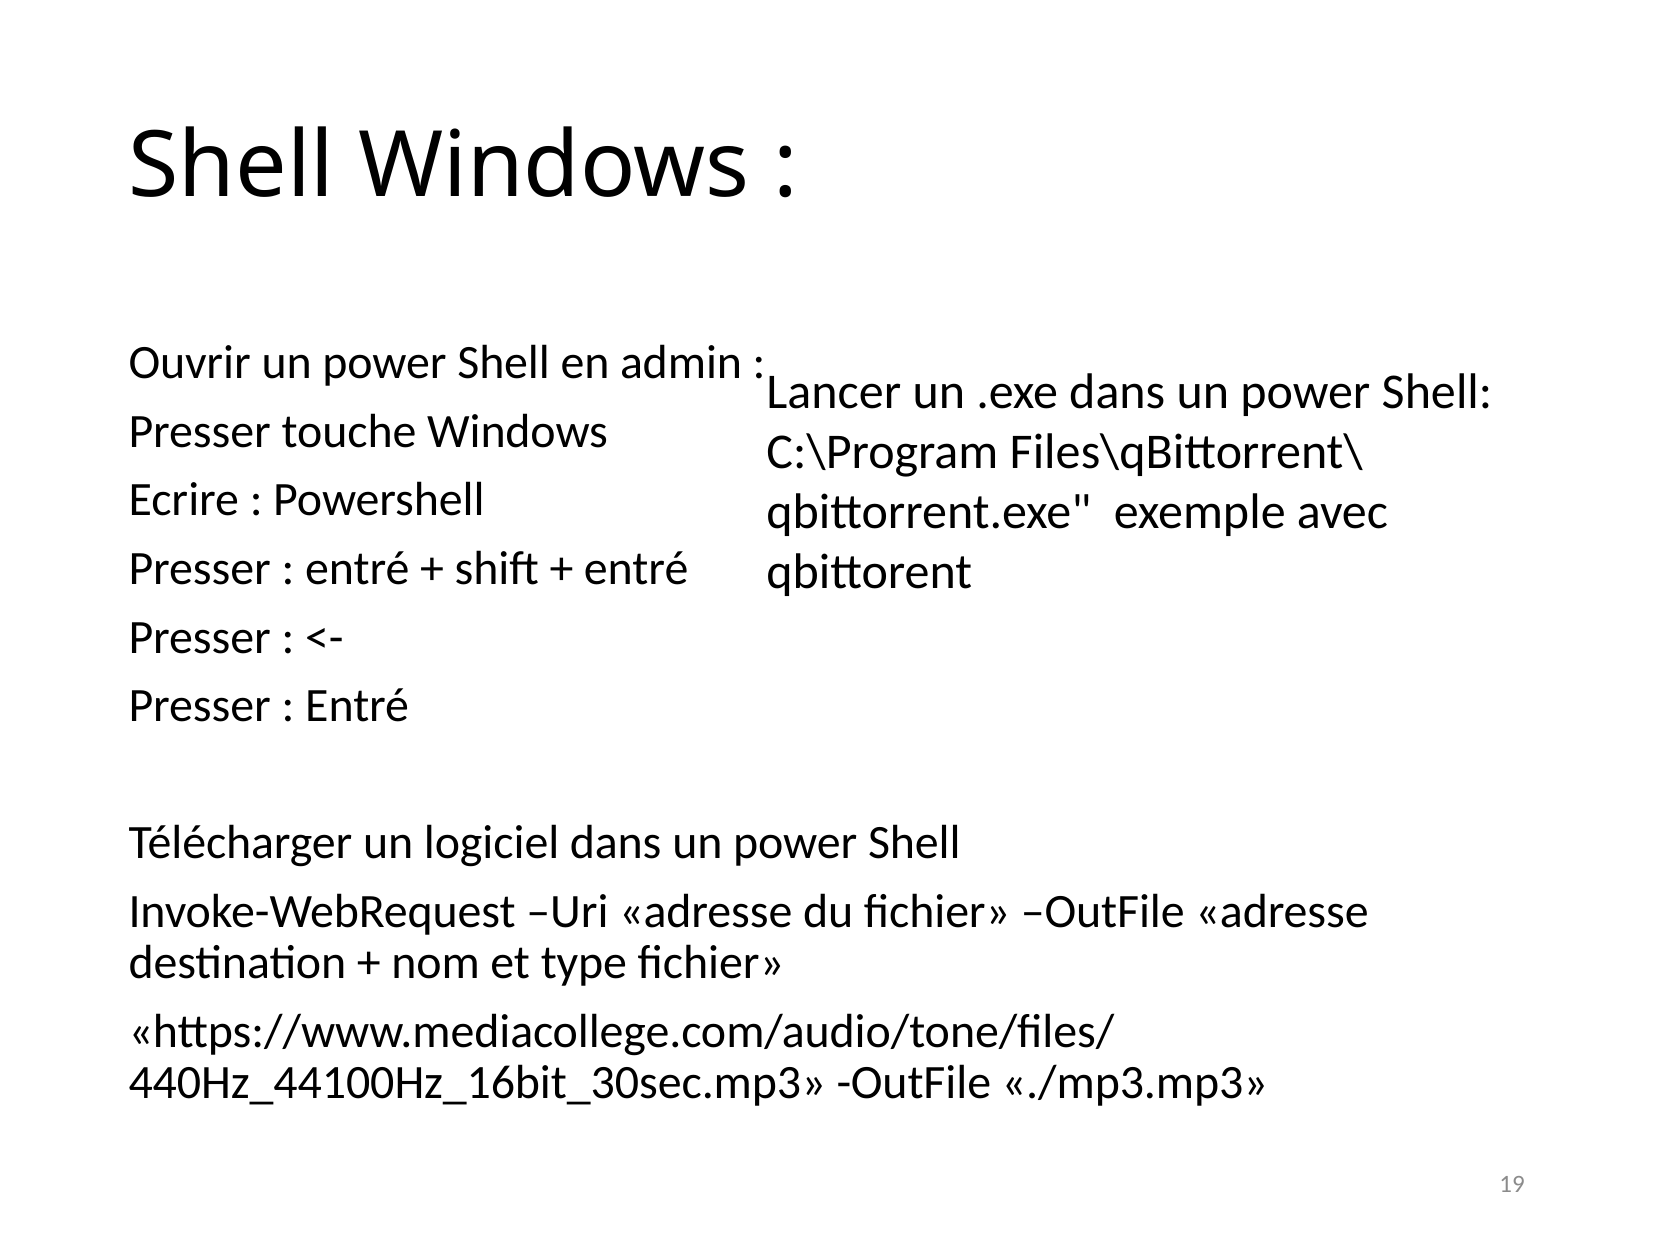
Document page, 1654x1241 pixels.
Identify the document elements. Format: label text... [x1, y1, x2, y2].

title Shell Windows : [113, 65, 1540, 268]
slide_number <numéro> [1167, 1149, 1540, 1216]
list Ouvrir un power Shell en admin : Presser touche Windows Ecrire : Powershell Presser : entré + shift + entré Presser : <- Presser : Entré Télécharger un logiciel dans un power Shell Invoke-WebRequest –Uri «adresse du fichier» –OutFile «adresse destination + nom et type fichier» «https://www.mediacollege.com/audio/tone/files/440Hz_44100Hz_16bit_30sec.mp3» -OutFile «./mp3.mp3» [113, 330, 1540, 1117]
text_box Lancer un .exe dans un power Shell: C:\Program Files\qBittorrent\qbittorrent.exe" exemple avec qbittorent [751, 350, 1590, 651]
